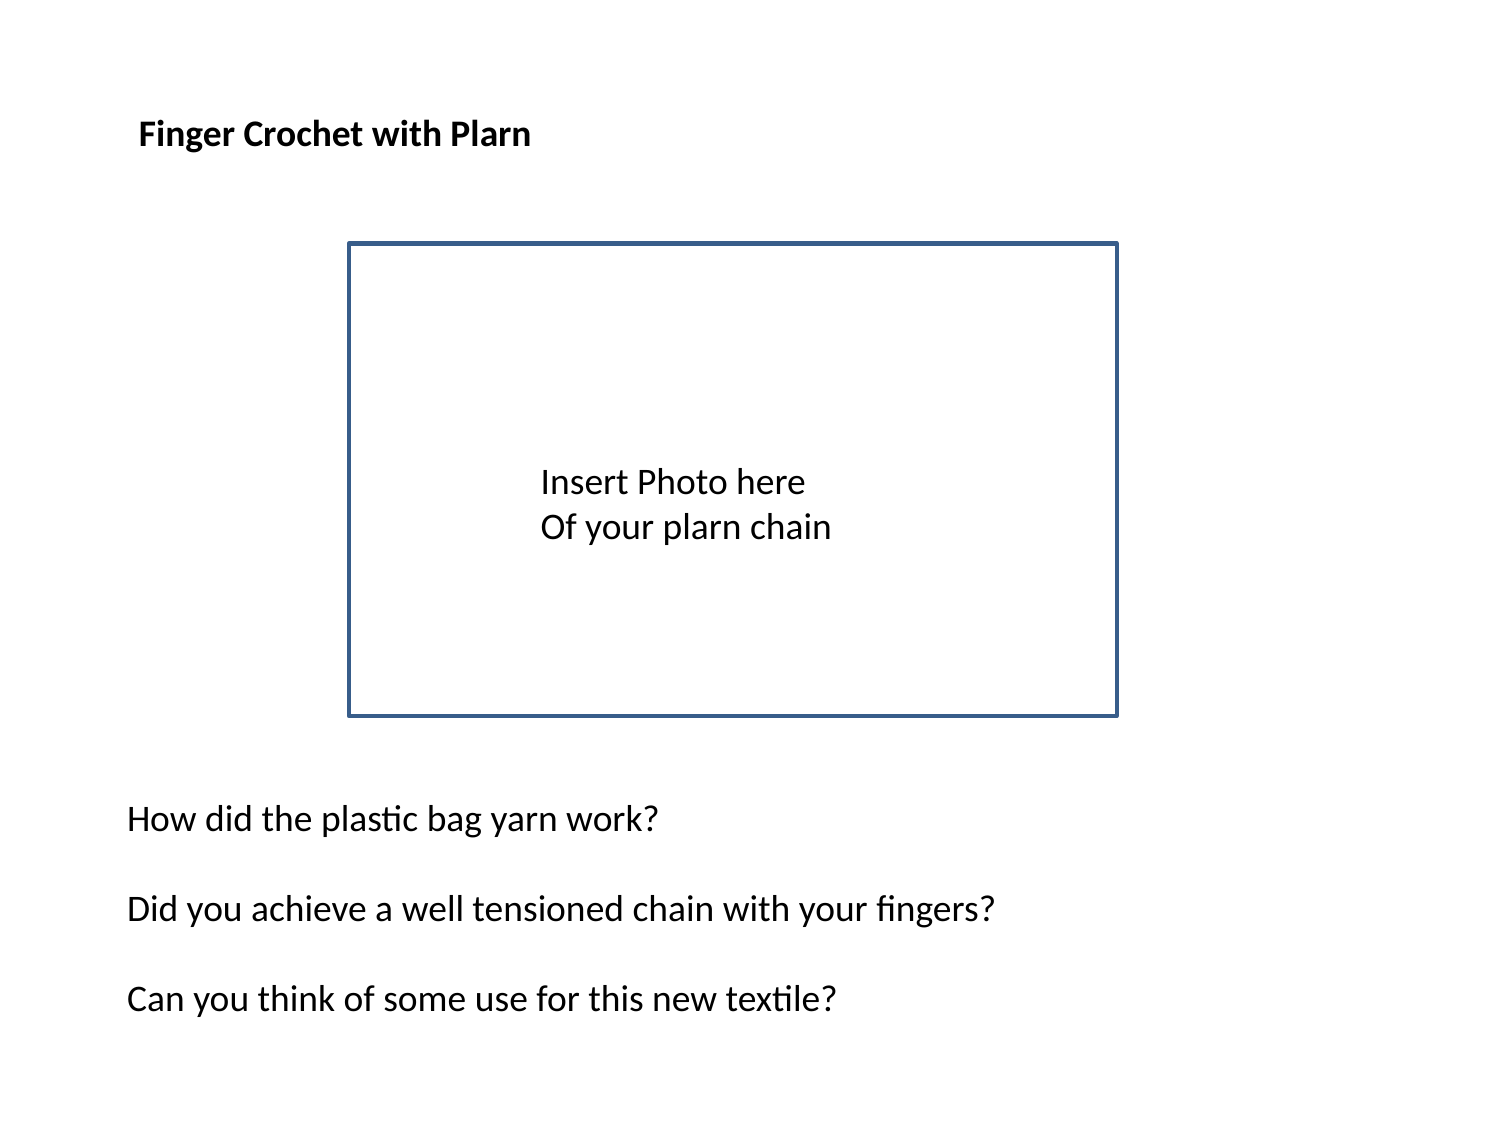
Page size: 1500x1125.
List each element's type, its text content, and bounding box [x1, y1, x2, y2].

text_box How did the plastic bag yarn work? Did you achieve a well tensioned chain with your fingers? Can you think of some use for this new textile? [112, 786, 1105, 1075]
text_box Insert Photo here Of your plarn chain [525, 449, 880, 556]
text_box Finger Crochet with Plarn [123, 101, 798, 163]
